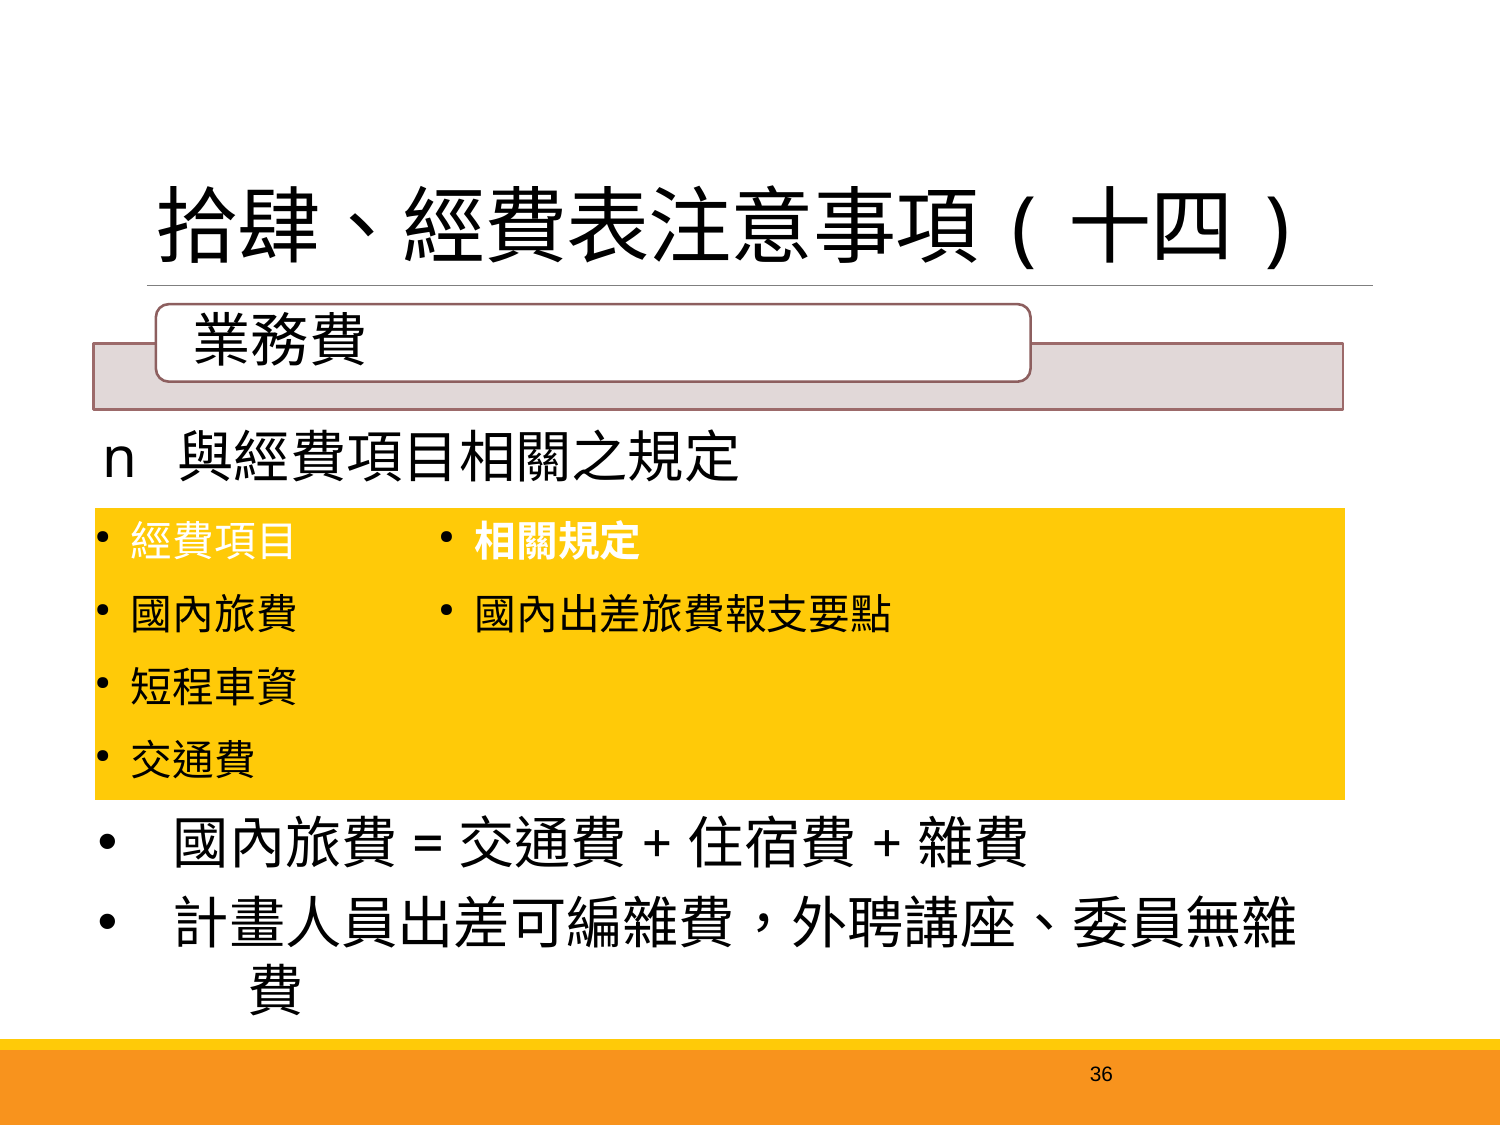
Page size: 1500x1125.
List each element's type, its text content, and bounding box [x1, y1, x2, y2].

text_box 業務費 [155, 304, 1031, 382]
text_box [93, 344, 1343, 410]
text_box 36 [1074, 1042, 1426, 1103]
title 拾肆、經費表注意事項(十四) [120, 103, 1340, 281]
text_box 國內旅費=交通費+住宿費+雜費 計畫人員出差可編雜費，外聘講座、委員無雜費 [83, 800, 1347, 1030]
table_cell 國內旅費 [95, 581, 439, 654]
table_cell 國內出差旅費報支要點 [439, 581, 1345, 800]
text_box 與經費項目相關之規定 [88, 414, 1352, 497]
table_cell 交通費 [95, 727, 439, 800]
table_header 經費項目 [95, 508, 439, 581]
table_cell 短程車資 [95, 654, 439, 727]
table_header 相關規定 [439, 508, 1345, 581]
